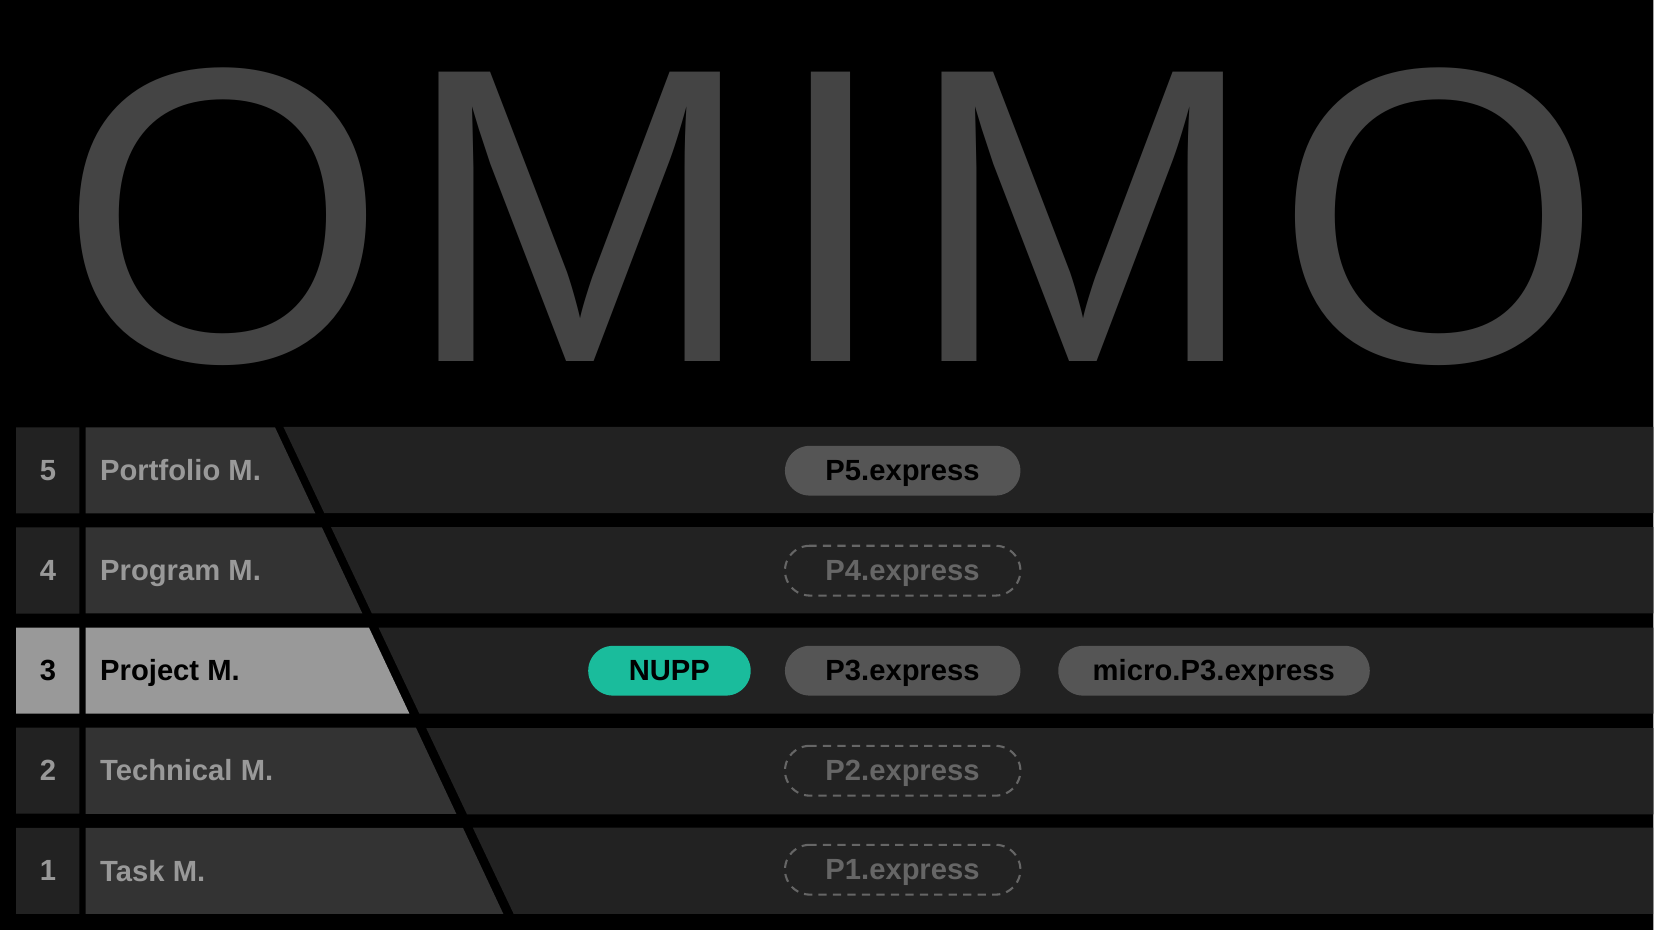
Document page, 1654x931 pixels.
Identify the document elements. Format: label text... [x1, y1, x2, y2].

text_box 5 [16, 427, 80, 514]
text_box Program M. [85, 527, 363, 614]
text_box P3.express [784, 645, 1021, 696]
text_box [426, 728, 1654, 815]
text_box Task M. [85, 827, 504, 914]
text_box NUPP [588, 645, 751, 696]
text_box 4 [16, 527, 80, 614]
text_box P2.express [784, 745, 1021, 796]
text_box Project M. [85, 627, 410, 714]
text_box [378, 627, 1654, 714]
text_box P1.express [784, 844, 1021, 895]
text_box Portfolio M. [85, 458, 316, 514]
text_box micro.P3.express [1058, 645, 1370, 696]
text_box OMIMO [44, 0, 1620, 458]
text_box P4.express [784, 545, 1021, 596]
text_box 3 [16, 627, 80, 714]
text_box 1 [16, 827, 80, 914]
text_box 2 [16, 727, 80, 814]
text_box [472, 827, 1654, 914]
text_box [331, 527, 1654, 614]
text_box [298, 426, 1654, 514]
text_box Technical M. [85, 727, 457, 814]
text_box P5.express [784, 458, 1021, 496]
